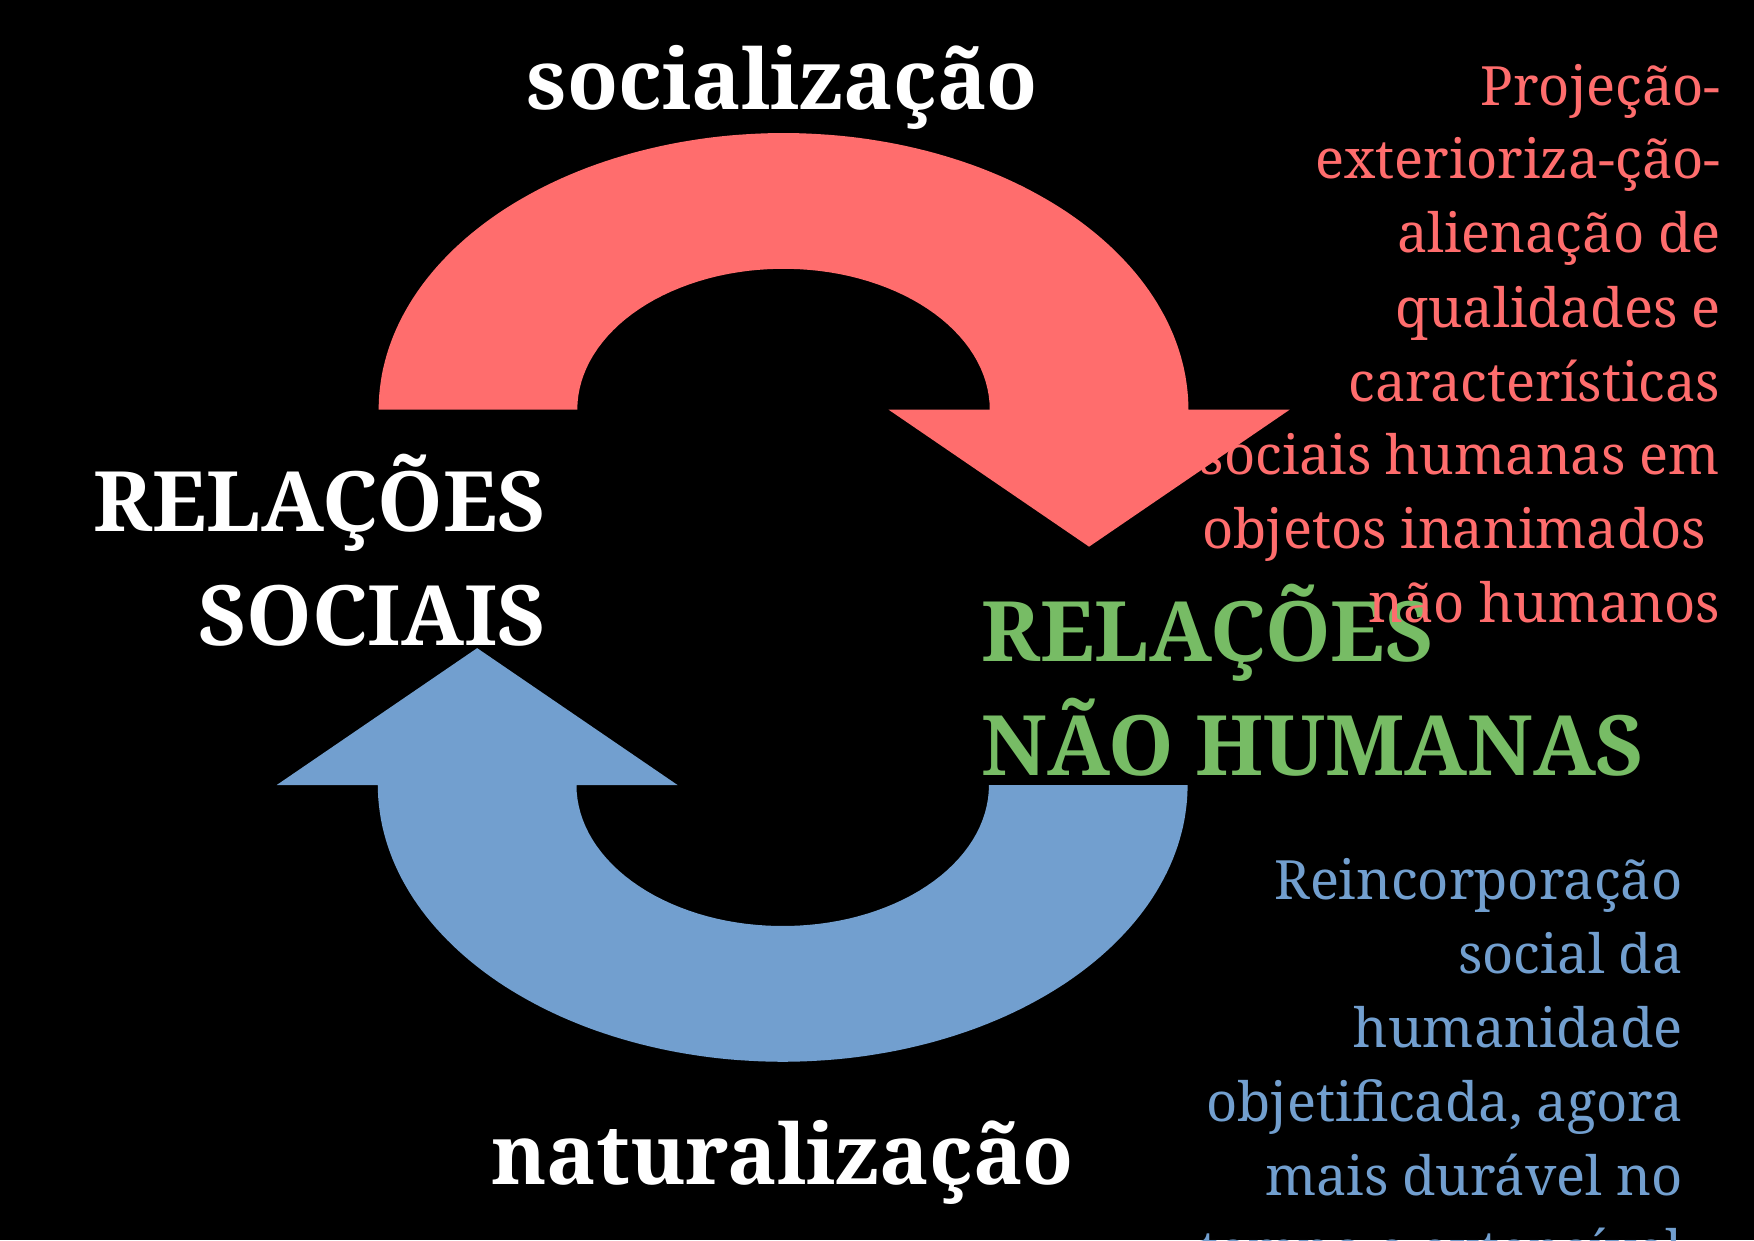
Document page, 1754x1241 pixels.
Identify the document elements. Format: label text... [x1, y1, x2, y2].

text_box [378, 133, 1290, 547]
text_box socialização [512, 13, 1073, 123]
text_box RELAÇÕES SOCIAIS [79, 435, 604, 640]
text_box Projeção-exterioriza-ção-alienação de qualidades e características sociais humanas em objetos inanimados não humanos [1185, 39, 1746, 487]
text_box Reincorporação social da humanidade objetificada, agora mais durável no tempo e extensível no espaço [1185, 834, 1744, 1220]
text_box [276, 648, 1188, 1062]
text_box naturalização [476, 1087, 1097, 1198]
text_box RELAÇÕES NÃO HUMANAS [966, 565, 1744, 770]
